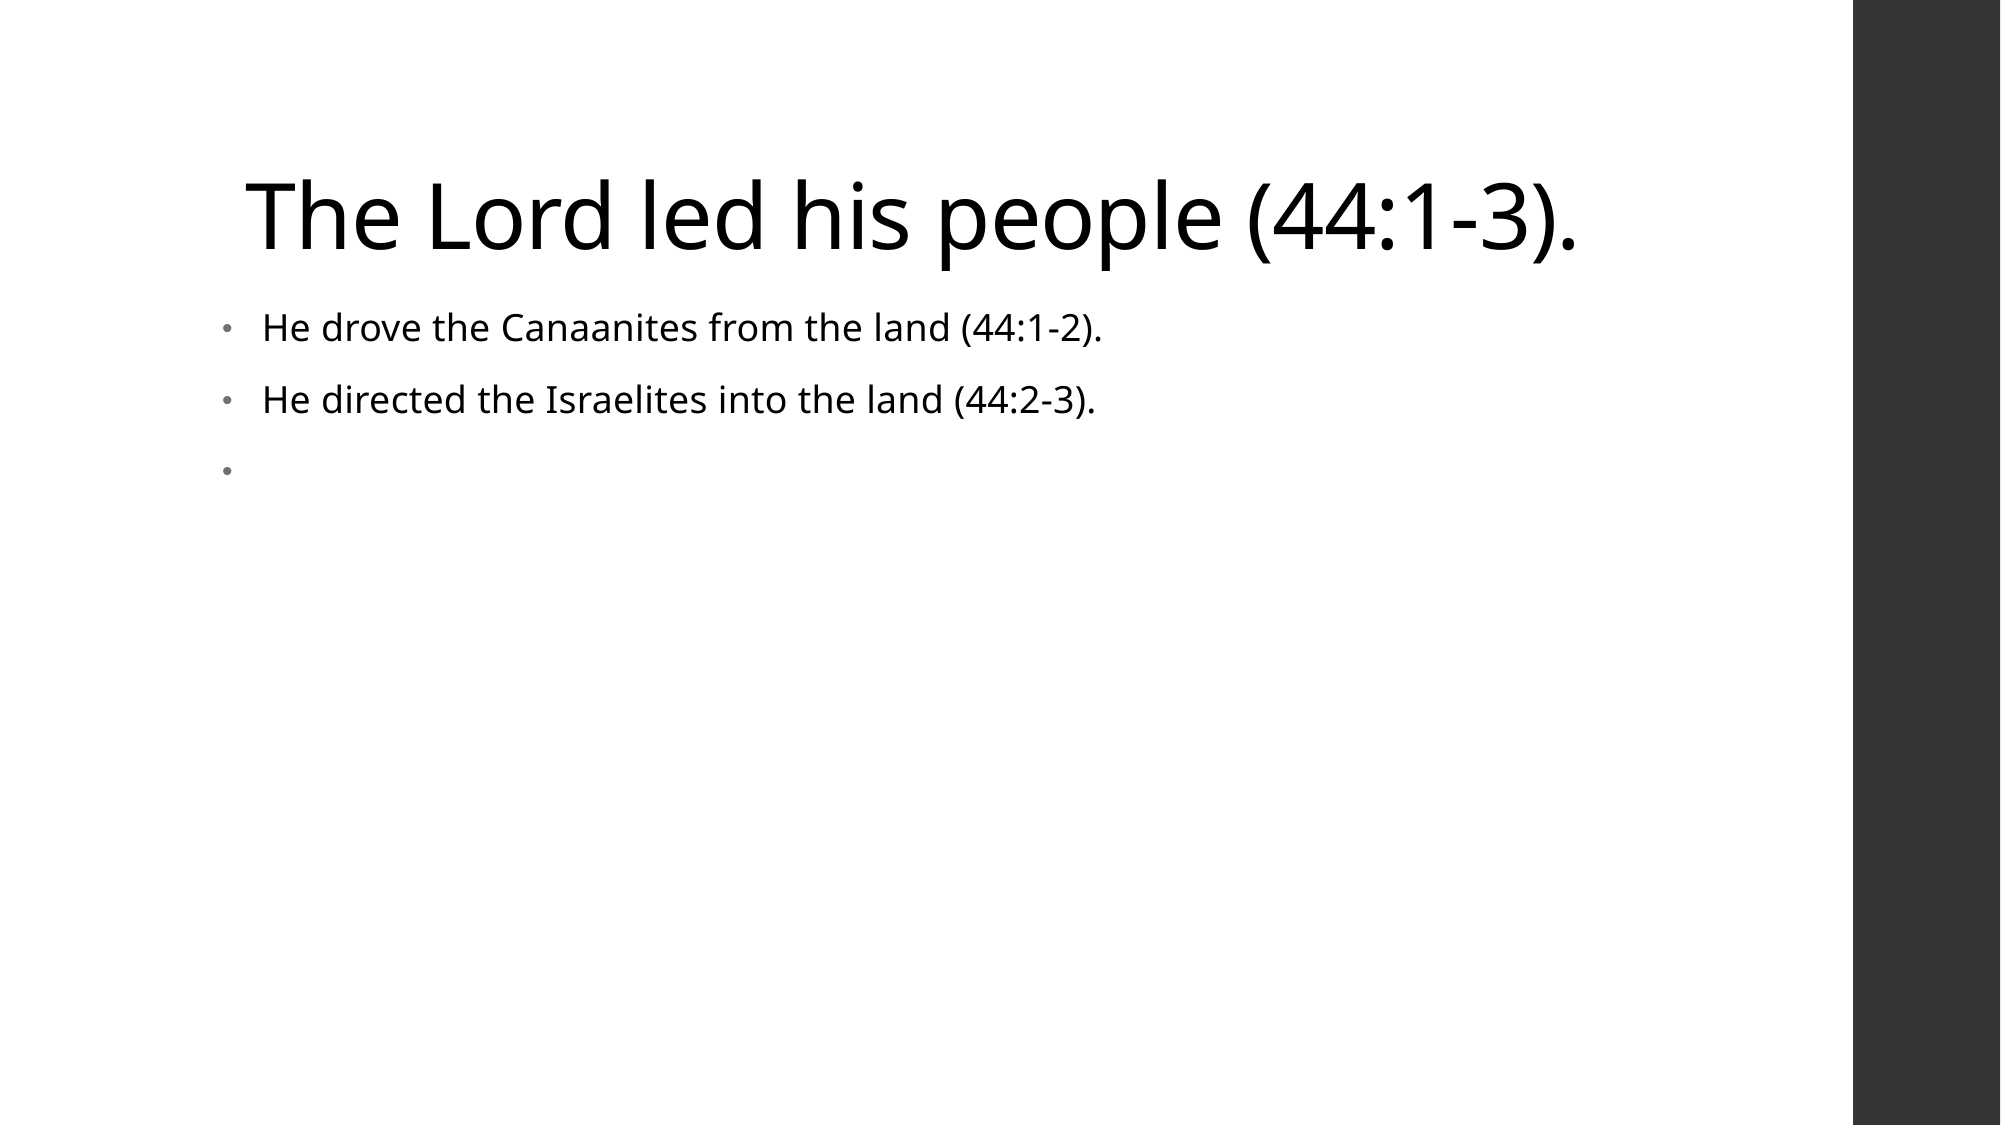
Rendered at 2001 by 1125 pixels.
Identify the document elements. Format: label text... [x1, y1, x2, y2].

title The Lord led his people (44:1-3). [206, 60, 1797, 278]
list He drove the Canaanites from the land (44:1-2). He directed the Israelites into the land (44:2-3). [206, 299, 1617, 1014]
